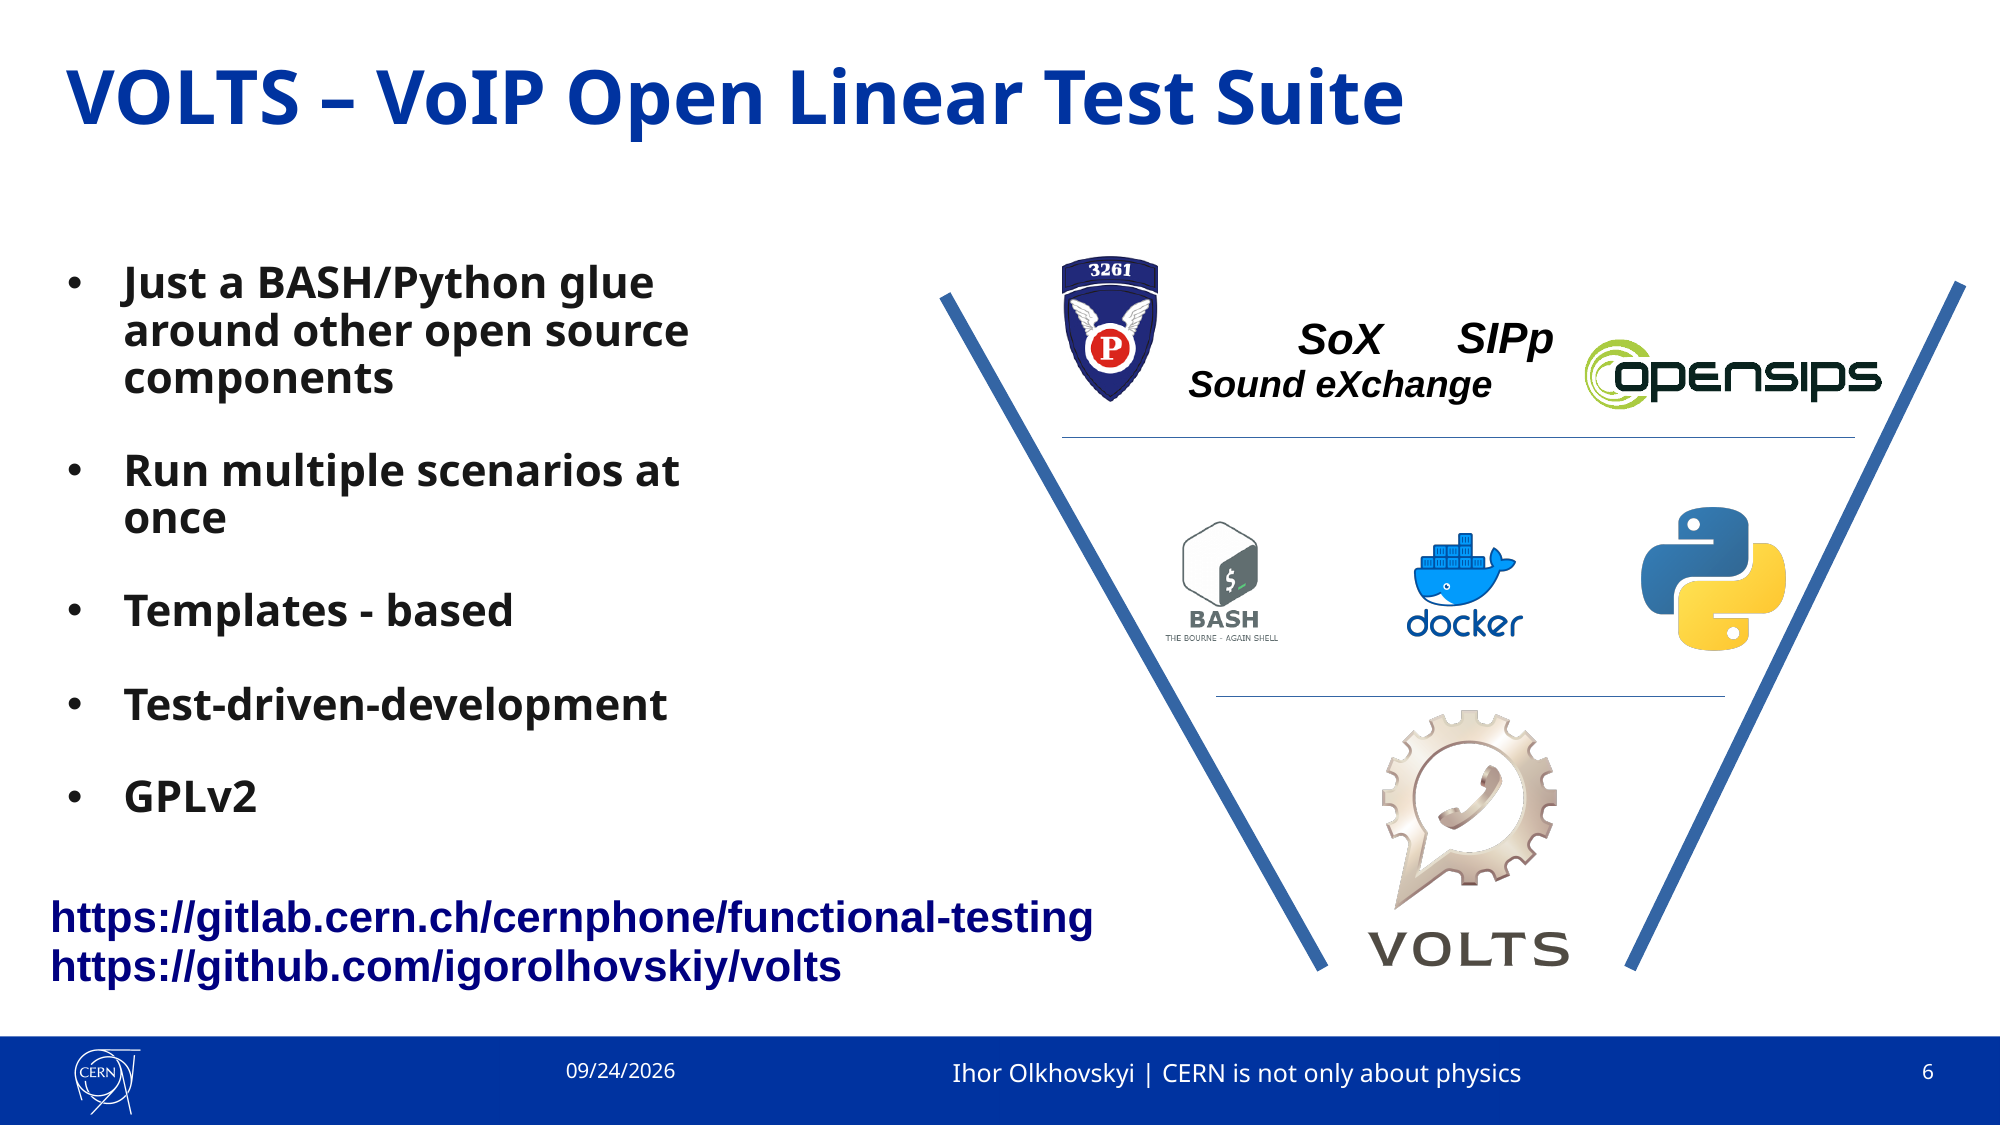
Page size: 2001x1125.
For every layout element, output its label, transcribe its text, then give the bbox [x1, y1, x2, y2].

picture [1582, 336, 1889, 414]
title VOLTS – VoIP Open Linear Test Suite [66, 59, 1934, 238]
list Just a BASH/Python glue around other open source components Run multiple scenarios at once Templates - based Test-driven-development GPLv2 [66, 261, 792, 863]
slide_number <numéro> [1822, 1042, 1934, 1103]
picture [1370, 531, 1560, 638]
slide_number 11/06/2024 [532, 1041, 676, 1102]
text_box SIPp [1440, 307, 1571, 378]
picture [1062, 256, 1158, 402]
picture [1364, 708, 1571, 969]
picture [0, 1036, 2000, 1125]
picture [1641, 507, 1786, 651]
picture [1157, 519, 1285, 647]
text_box SoX Sound eXchange [1169, 307, 1512, 414]
text_box https://gitlab.cern.ch/cernphone/functional-testing https://github.com/igorolhovskiy/volts [35, 885, 1193, 999]
footer Ihor Olkhovskyi | CERN is not only about physics [698, 1042, 1777, 1103]
